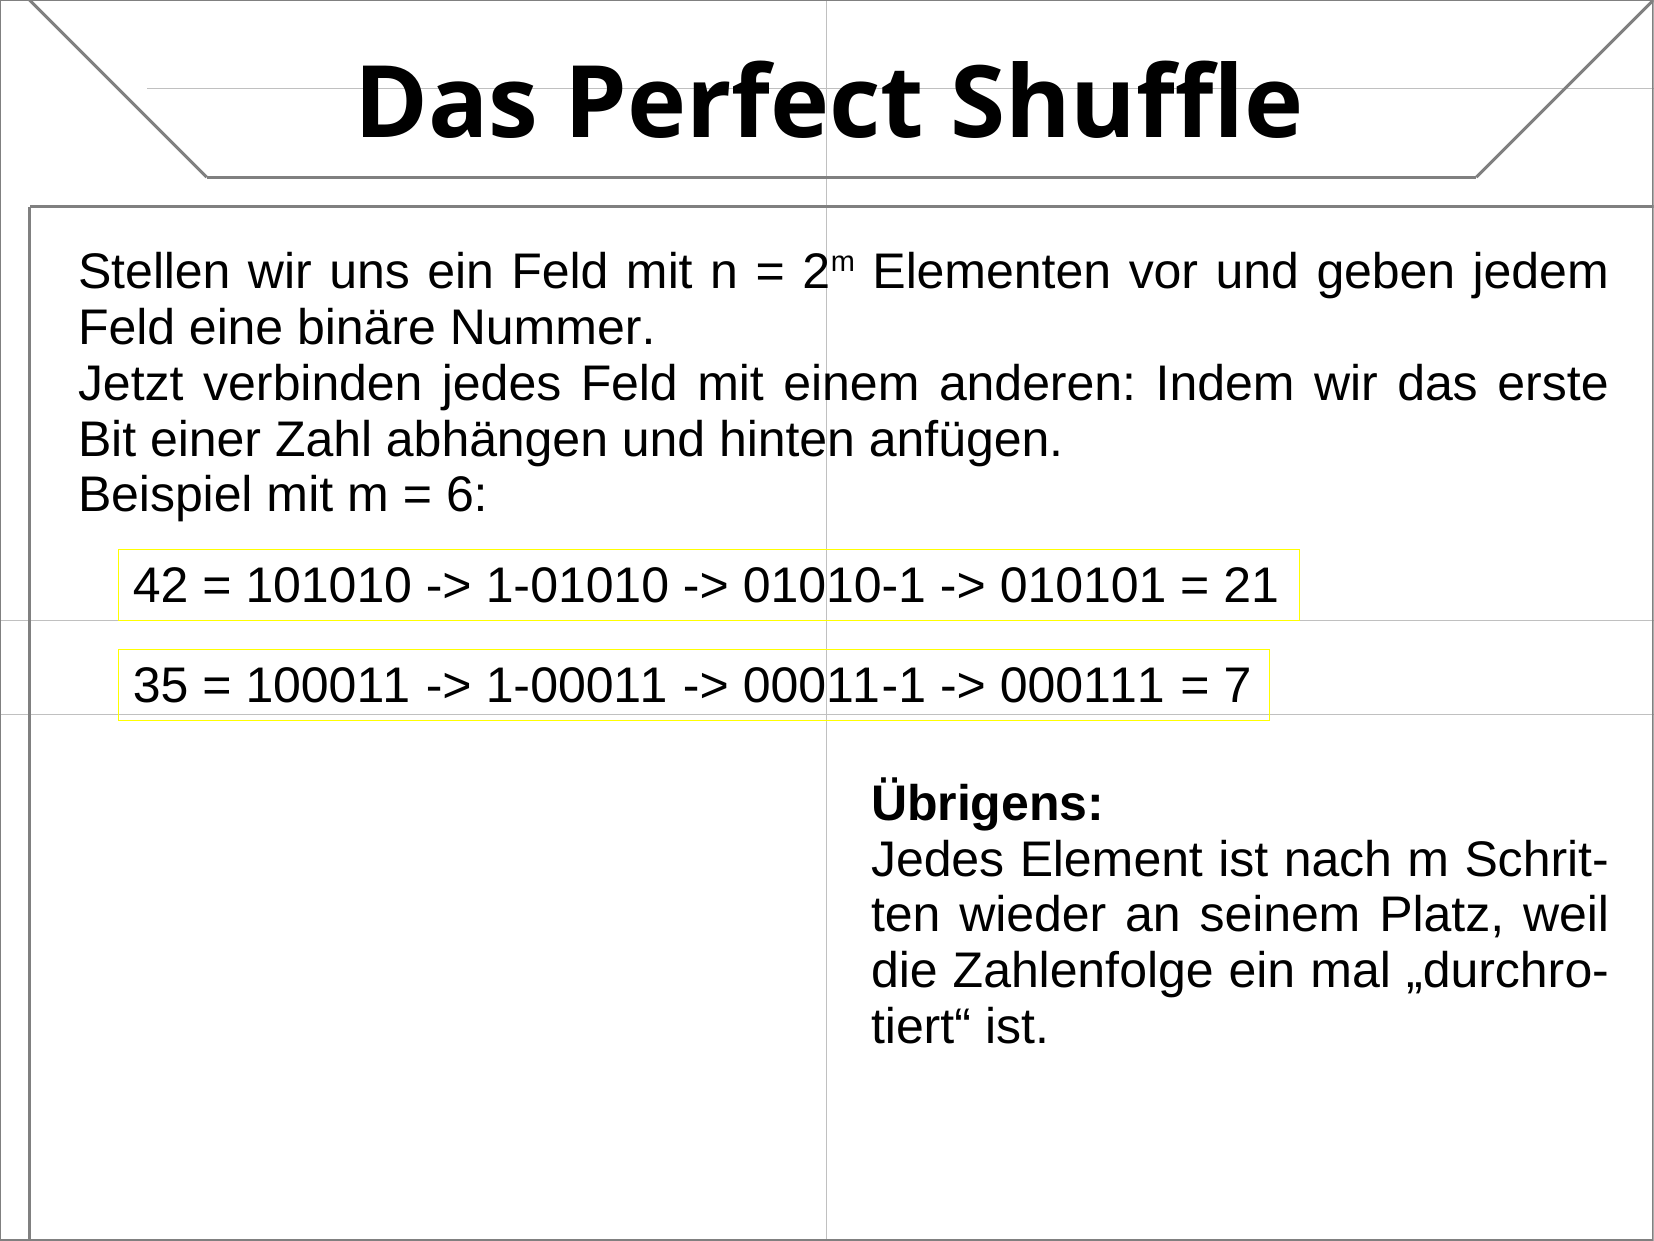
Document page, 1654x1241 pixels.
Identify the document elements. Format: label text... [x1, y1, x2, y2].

text_box Stellen wir uns ein Feld mit n = 2m Elementen vor und geben jedem Feld eine binäre Nummer. Jetzt verbinden jedes Feld mit einem anderen: Indem wir das erste Bit einer Zahl abhängen und hinten anfügen. Beispiel mit m = 6: [63, 236, 1625, 532]
text_box 35 = 100011 -> 1-00011 -> 00011-1 -> 000111 = 7 [118, 649, 1270, 721]
text_box Das Perfect Shuffle [415, 23, 1244, 153]
text_box 42 = 101010 -> 1-01010 -> 01010-1 -> 010101 = 21 [118, 549, 1300, 621]
text_box Übrigens: Jedes Element ist nach m Schrit-ten wieder an seinem Platz, weil die Zahlenfolge ein mal „durchro-tiert“ ist. [856, 767, 1625, 1063]
